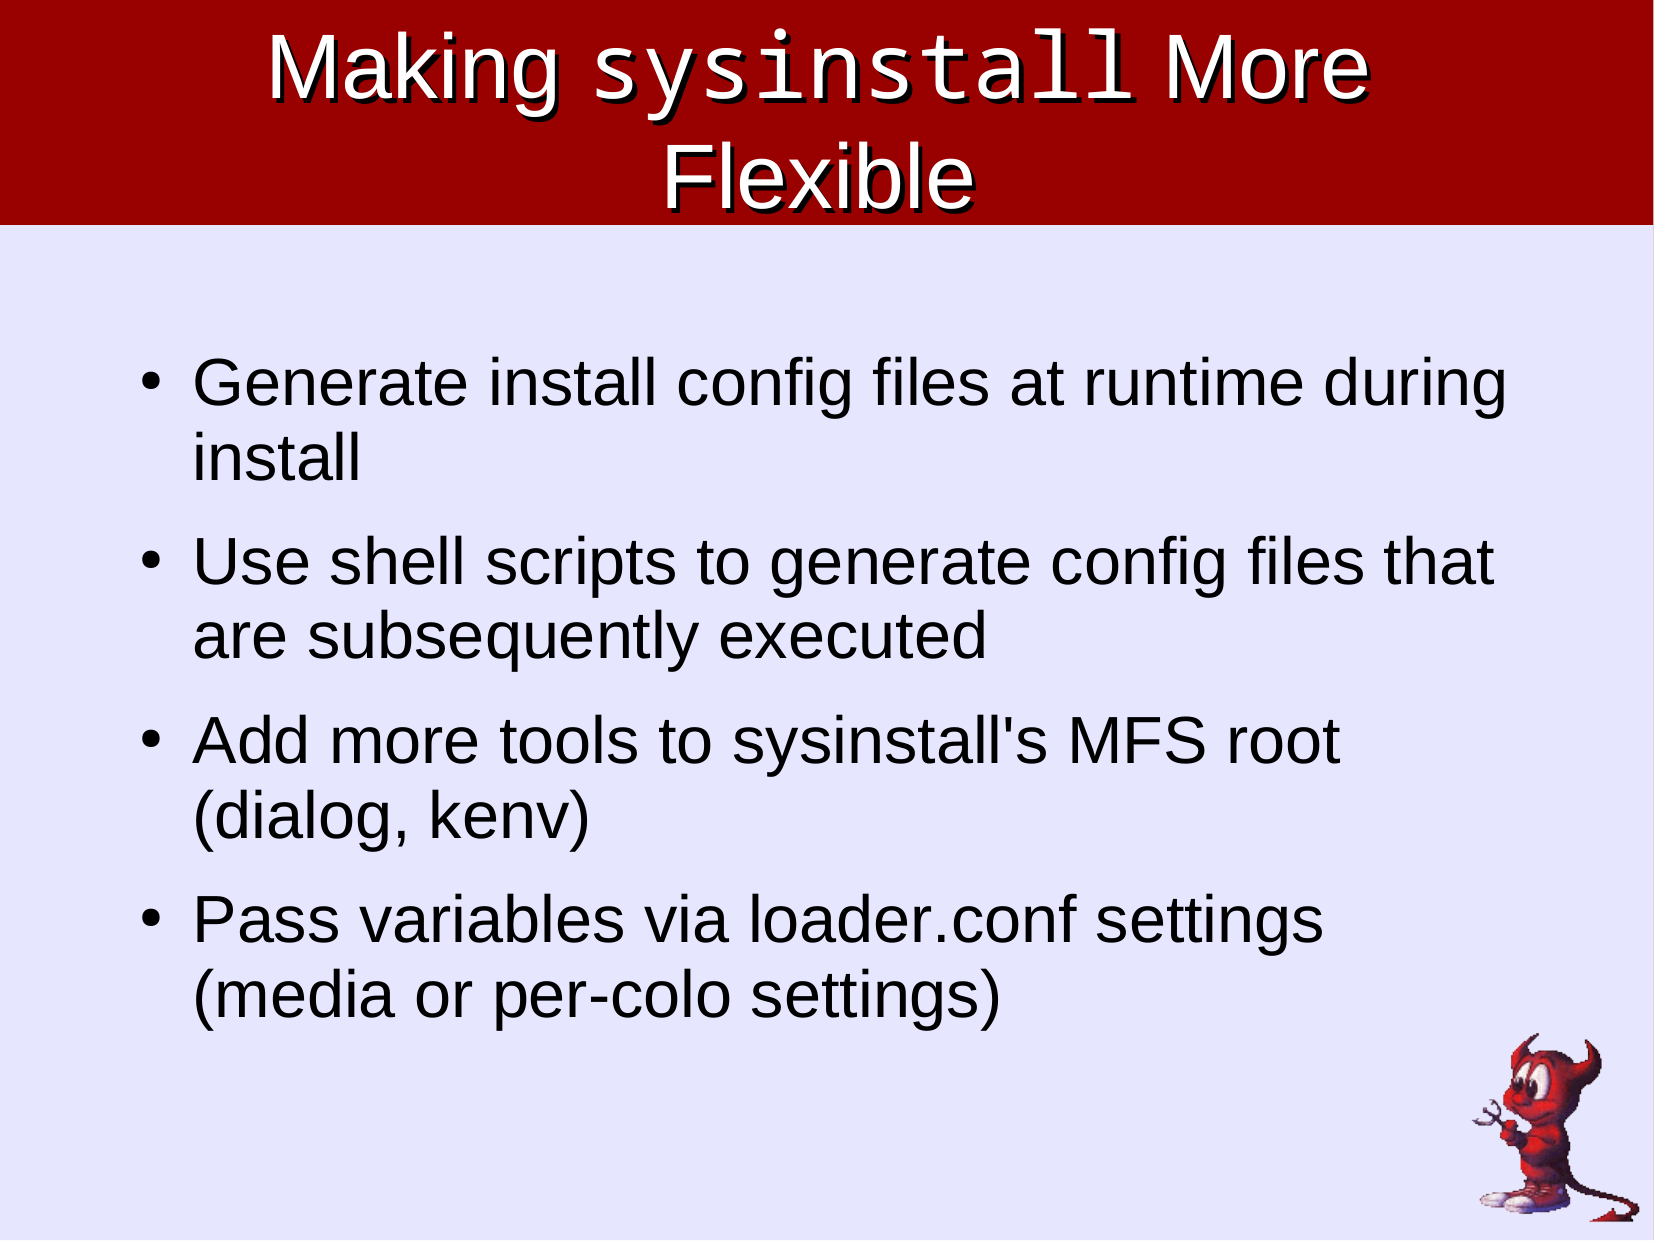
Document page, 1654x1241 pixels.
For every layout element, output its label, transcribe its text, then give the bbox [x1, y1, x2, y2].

title Making sysinstall More Flexible [112, 10, 1525, 219]
list Generate install config files at runtime during install Use shell scripts to generate config files that are subsequently executed Add more tools to sysinstall's MFS root (dialog, kenv) Pass variables via loader.conf settings (media or per-colo settings) [121, 344, 1534, 1127]
picture [1464, 1030, 1643, 1227]
